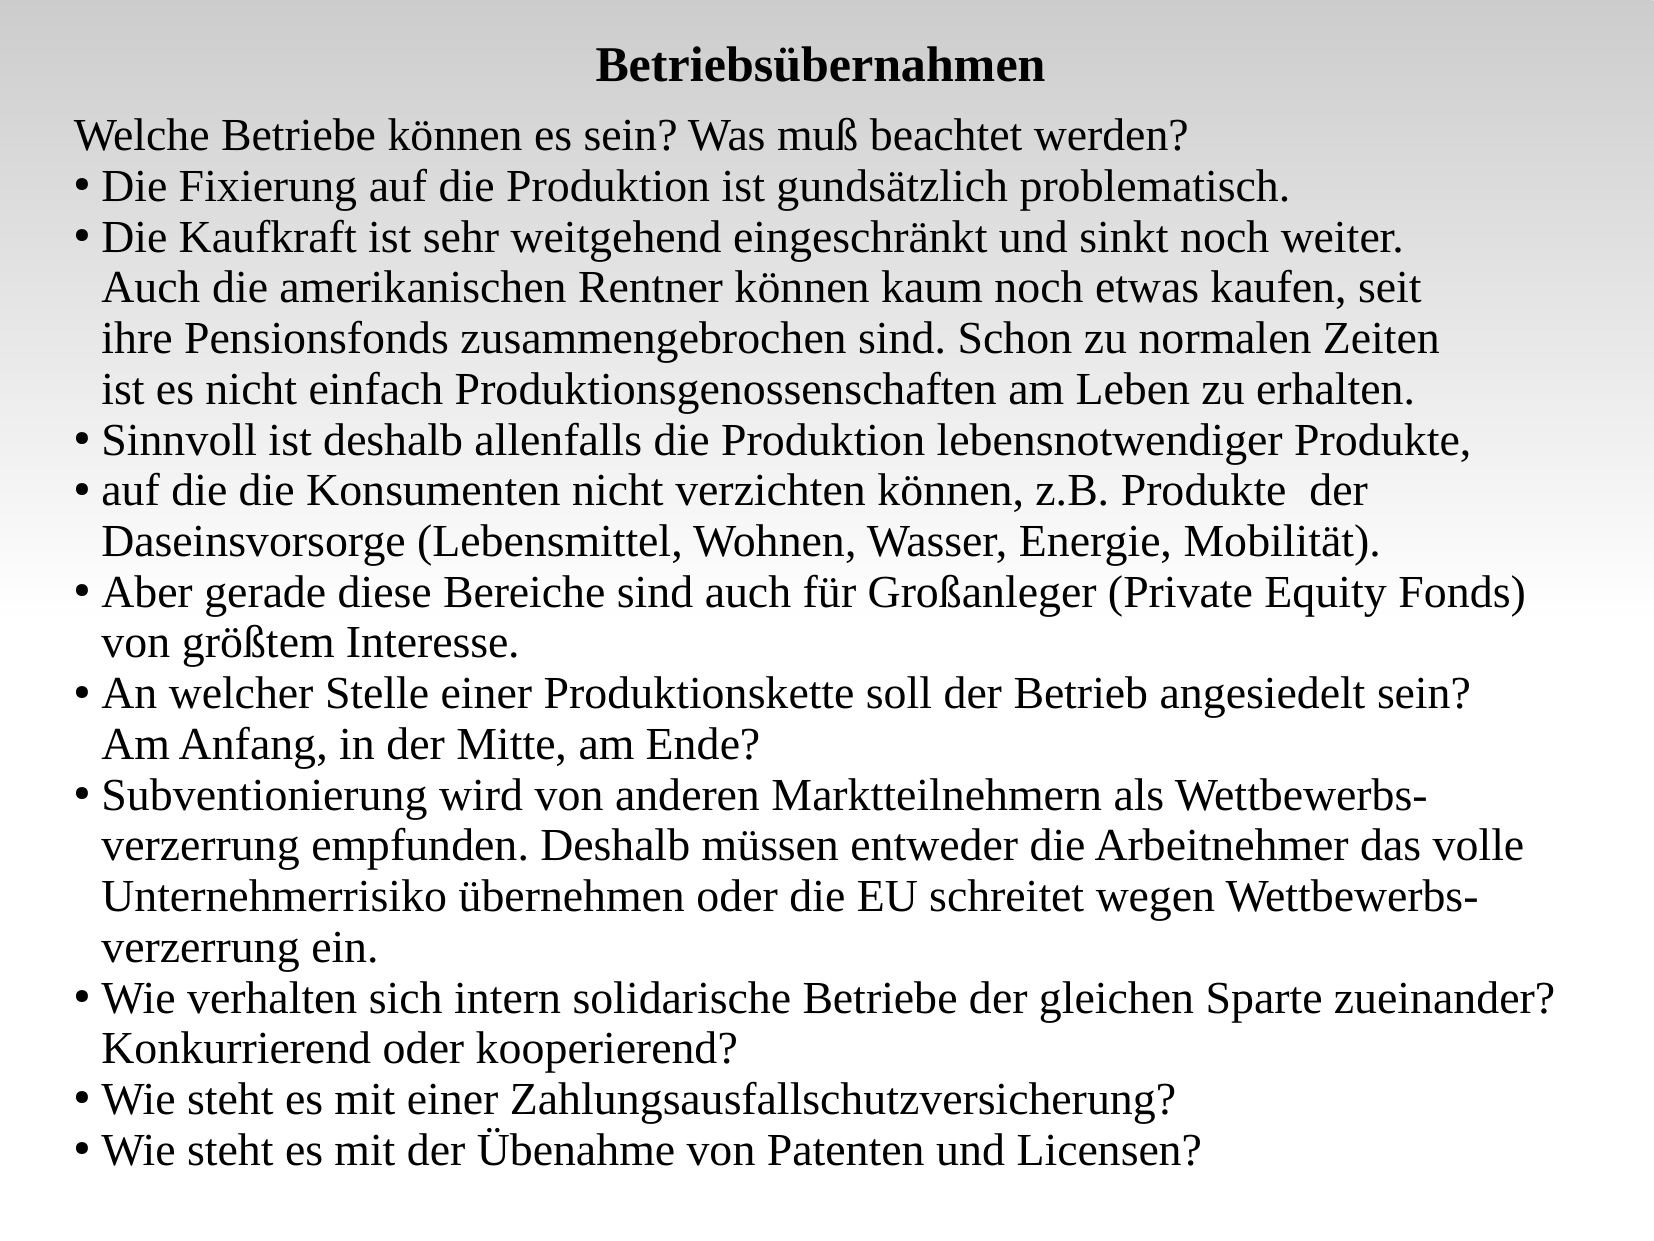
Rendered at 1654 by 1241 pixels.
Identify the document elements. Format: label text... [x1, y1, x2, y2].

text_box Betriebsübernahmen Welche Betriebe können es sein? Was muß beachtet werden? Die Fixierung auf die Produktion ist gundsätzlich problematisch. Die Kaufkraft ist sehr weitgehend eingeschränkt und sinkt noch weiter. Auch die amerikanischen Rentner können kaum noch etwas kaufen, seit ihre Pensionsfonds zusammengebrochen sind. Schon zu normalen Zeiten ist es nicht einfach Produktionsgenossenschaften am Leben zu erhalten. Sinnvoll ist deshalb allenfalls die Produktion lebensnotwendiger Produkte, auf die die Konsumenten nicht verzichten können, z.B. Produkte der Daseinsvorsorge (Lebensmittel, Wohnen, Wasser, Energie, Mobilität). Aber gerade diese Bereiche sind auch für Großanleger (Private Equity Fonds) von größtem Interesse. An welcher Stelle einer Produktionskette soll der Betrieb angesiedelt sein? Am Anfang, in der Mitte, am Ende? Subventionierung wird von anderen Marktteilnehmern als Wettbewerbs- verzerrung empfunden. Deshalb müssen entweder die Arbeitnehmer das volle Unternehmerrisiko übernehmen oder die EU schreitet wegen Wettbewerbs- verzerrung ein. Wie verhalten sich intern solidarische Betriebe der gleichen Sparte zueinander? Konkurrierend oder kooperierend? Wie steht es mit einer Zahlungsausfallschutzversicherung? Wie steht es mit der Übenahme von Patenten und Licensen? [59, 29, 1595, 1183]
